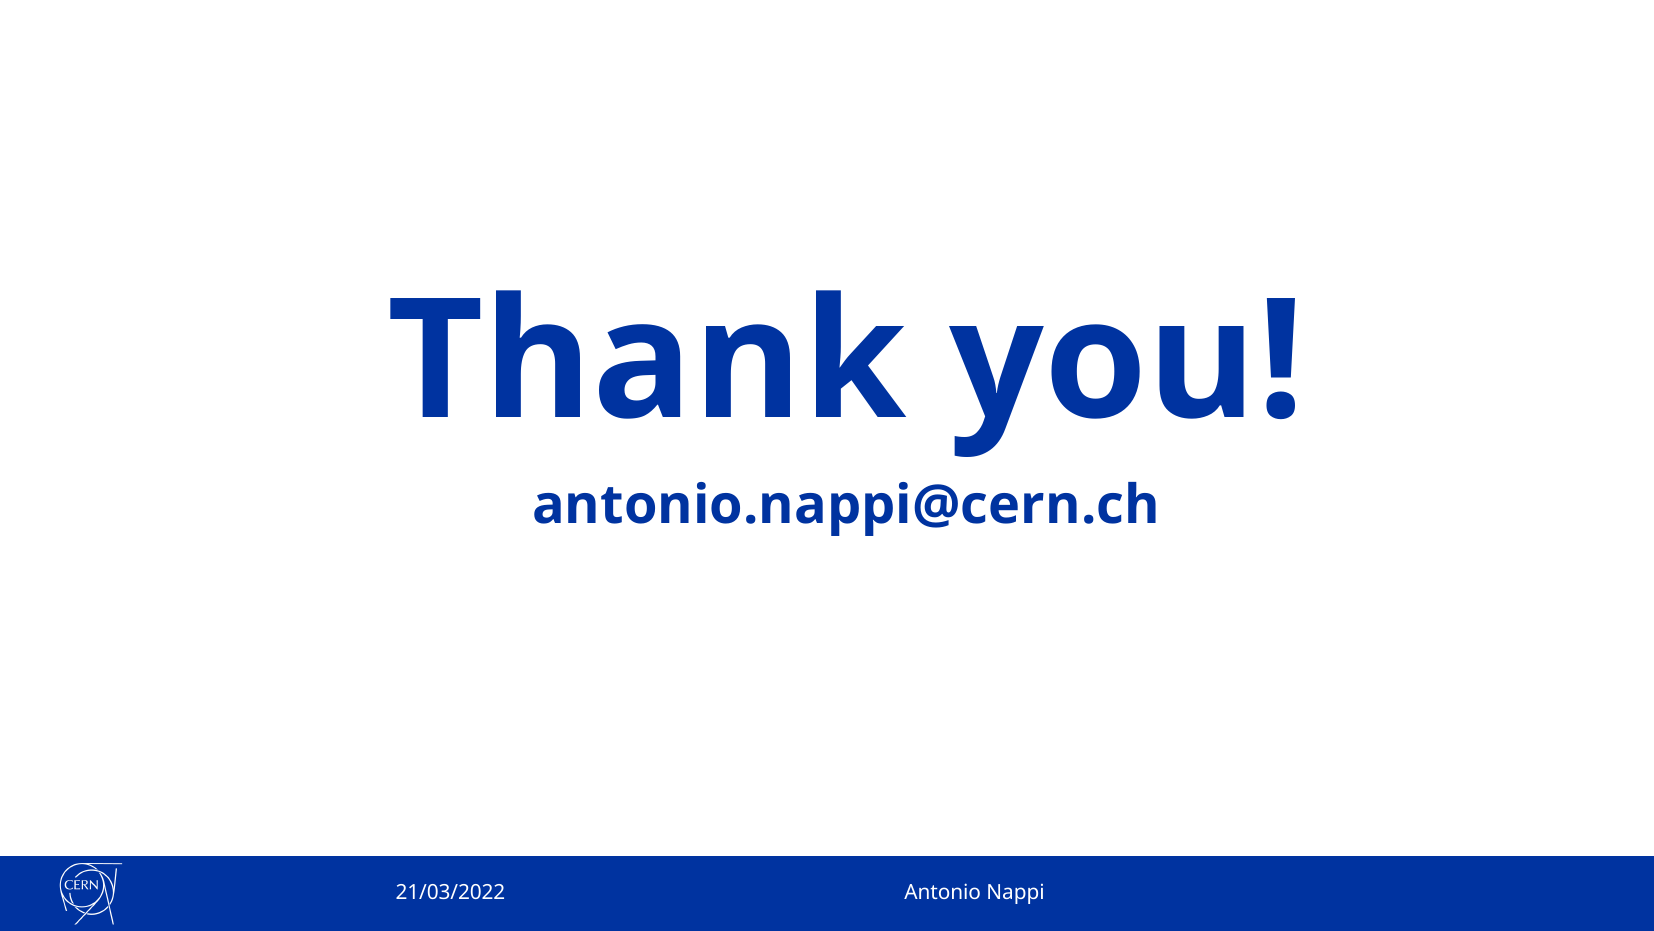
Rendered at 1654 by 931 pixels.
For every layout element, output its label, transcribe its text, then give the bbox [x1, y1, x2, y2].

title Thank you! antonio.nappi@cern.ch [344, 239, 1349, 727]
picture [56, 859, 127, 928]
